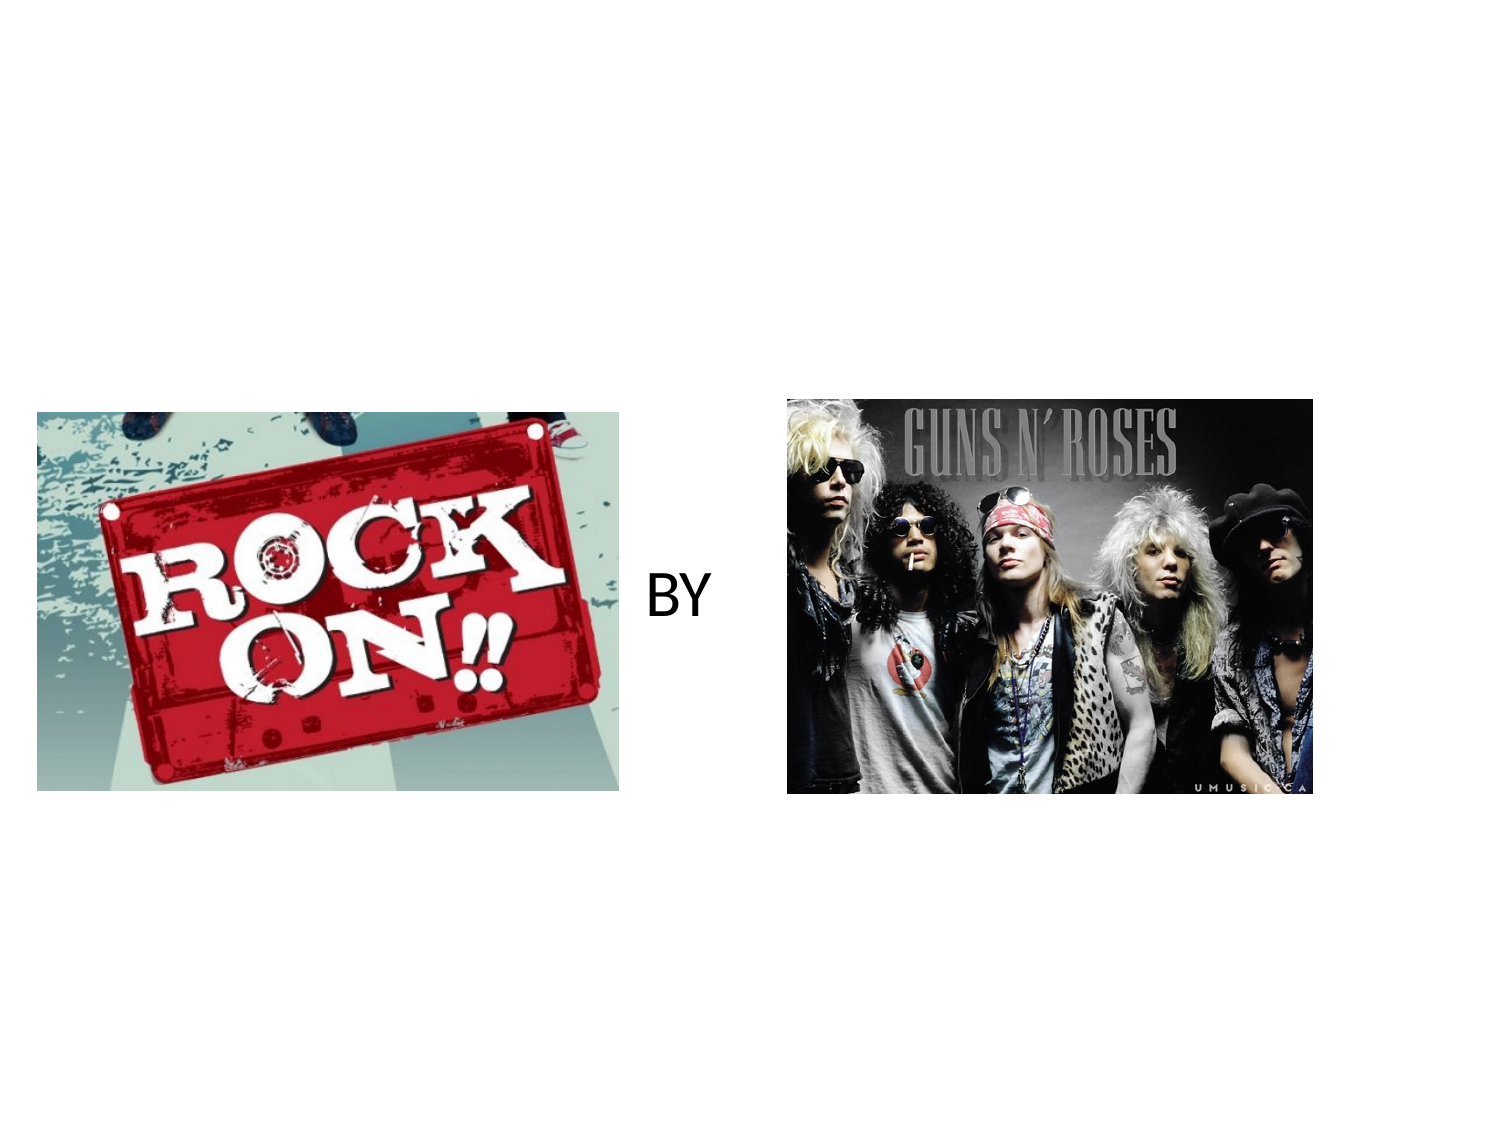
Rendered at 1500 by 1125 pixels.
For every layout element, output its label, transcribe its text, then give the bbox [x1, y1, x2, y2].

picture [37, 412, 619, 791]
list BY [75, 262, 1425, 1005]
picture [787, 399, 1313, 794]
